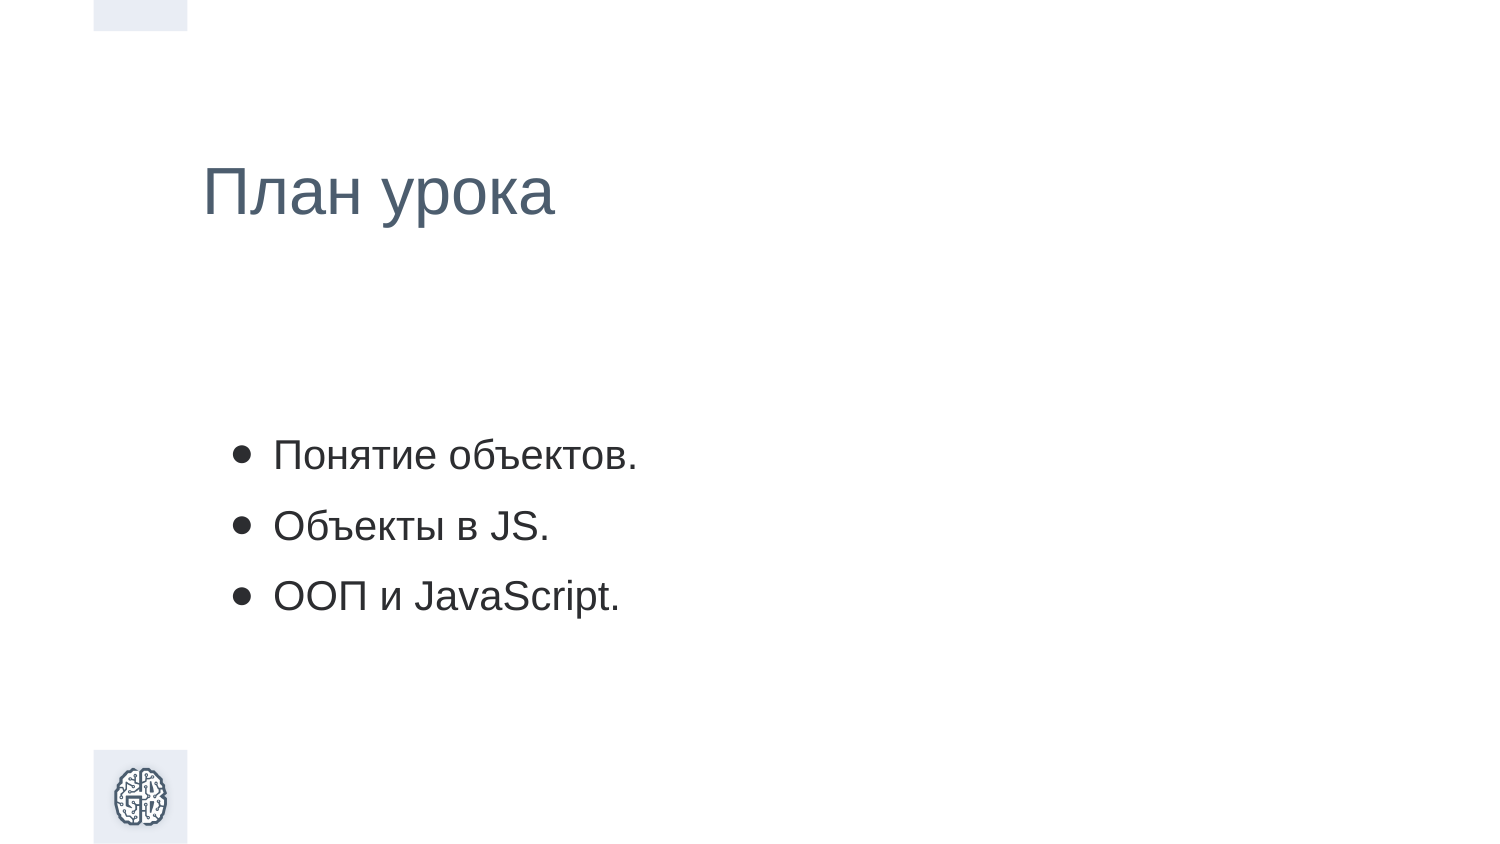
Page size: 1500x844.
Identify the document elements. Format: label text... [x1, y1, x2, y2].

text_box Понятие объектов. Объекты в JS. ООП и JavaScript. [187, 303, 1312, 743]
text_box План урока [187, 93, 1312, 282]
picture [106, 760, 175, 834]
